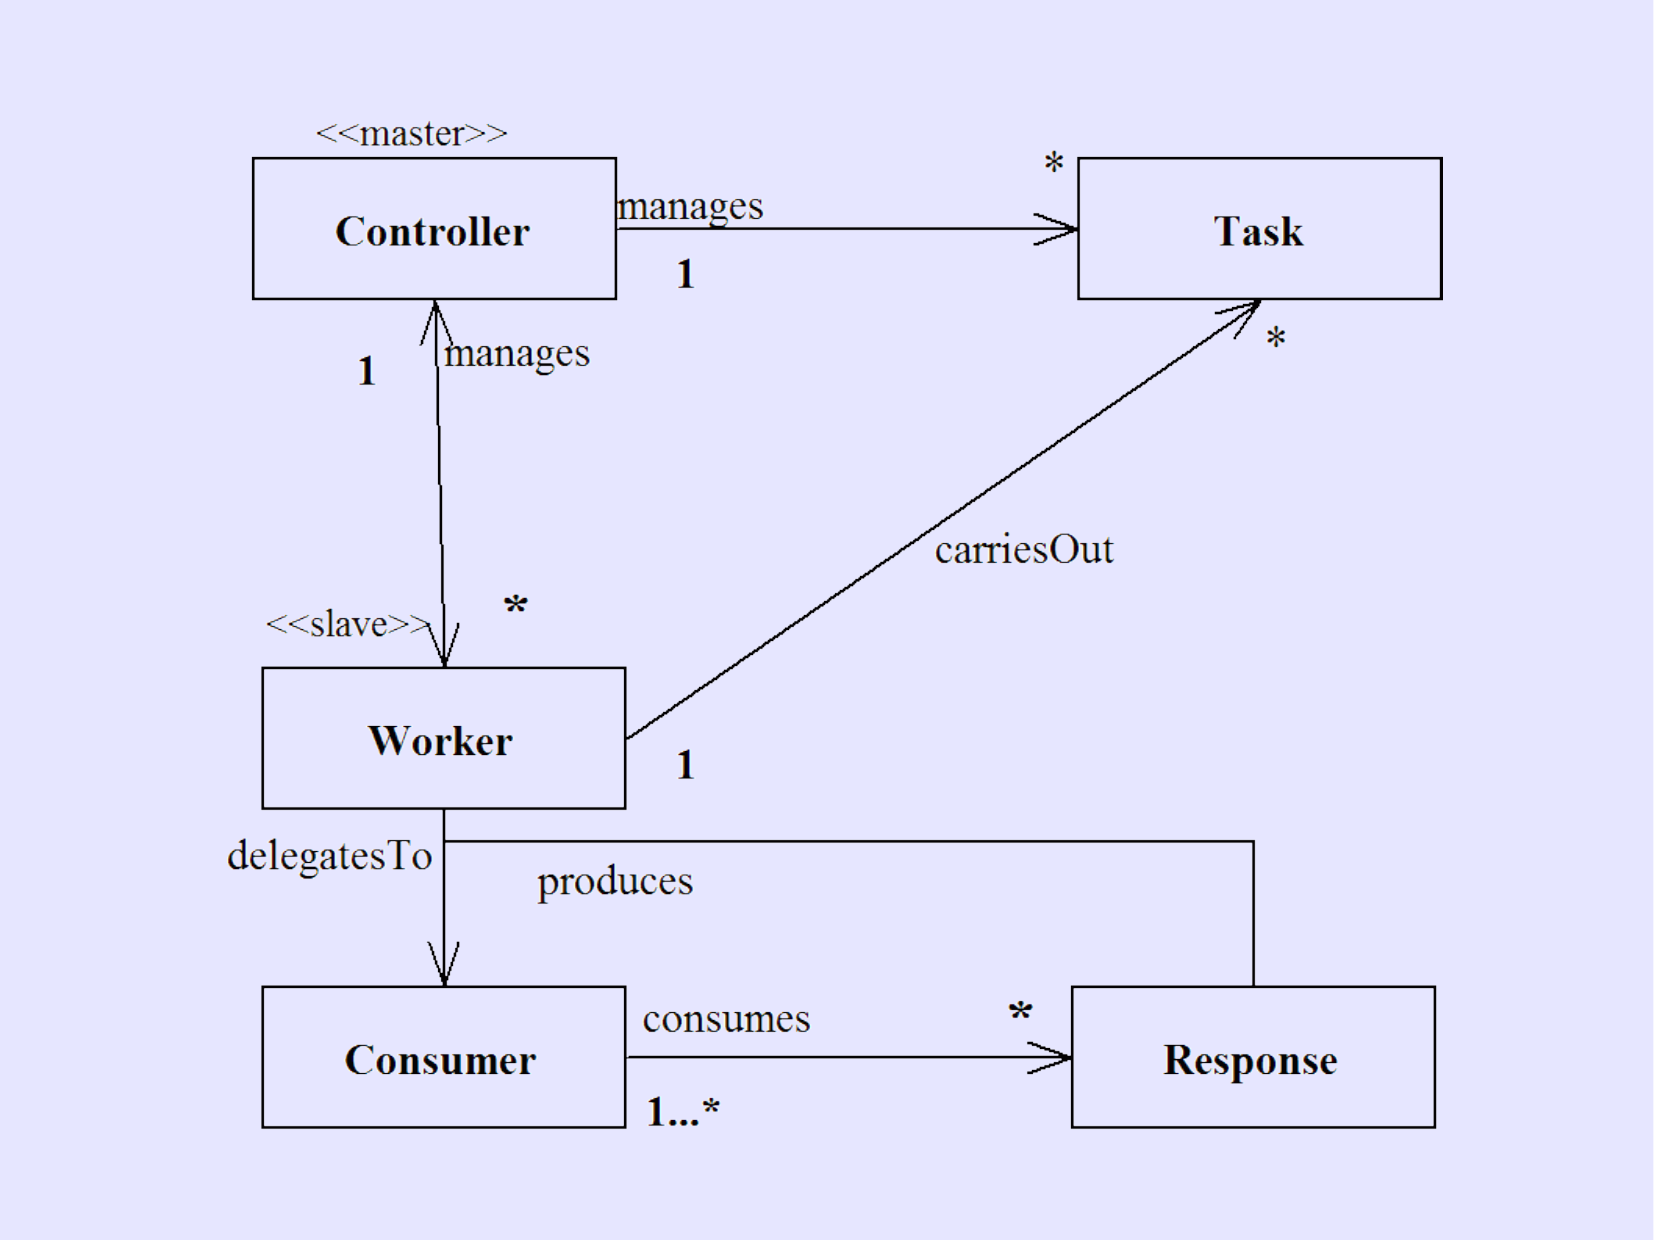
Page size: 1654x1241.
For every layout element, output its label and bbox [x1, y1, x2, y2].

picture [227, 96, 1443, 1159]
